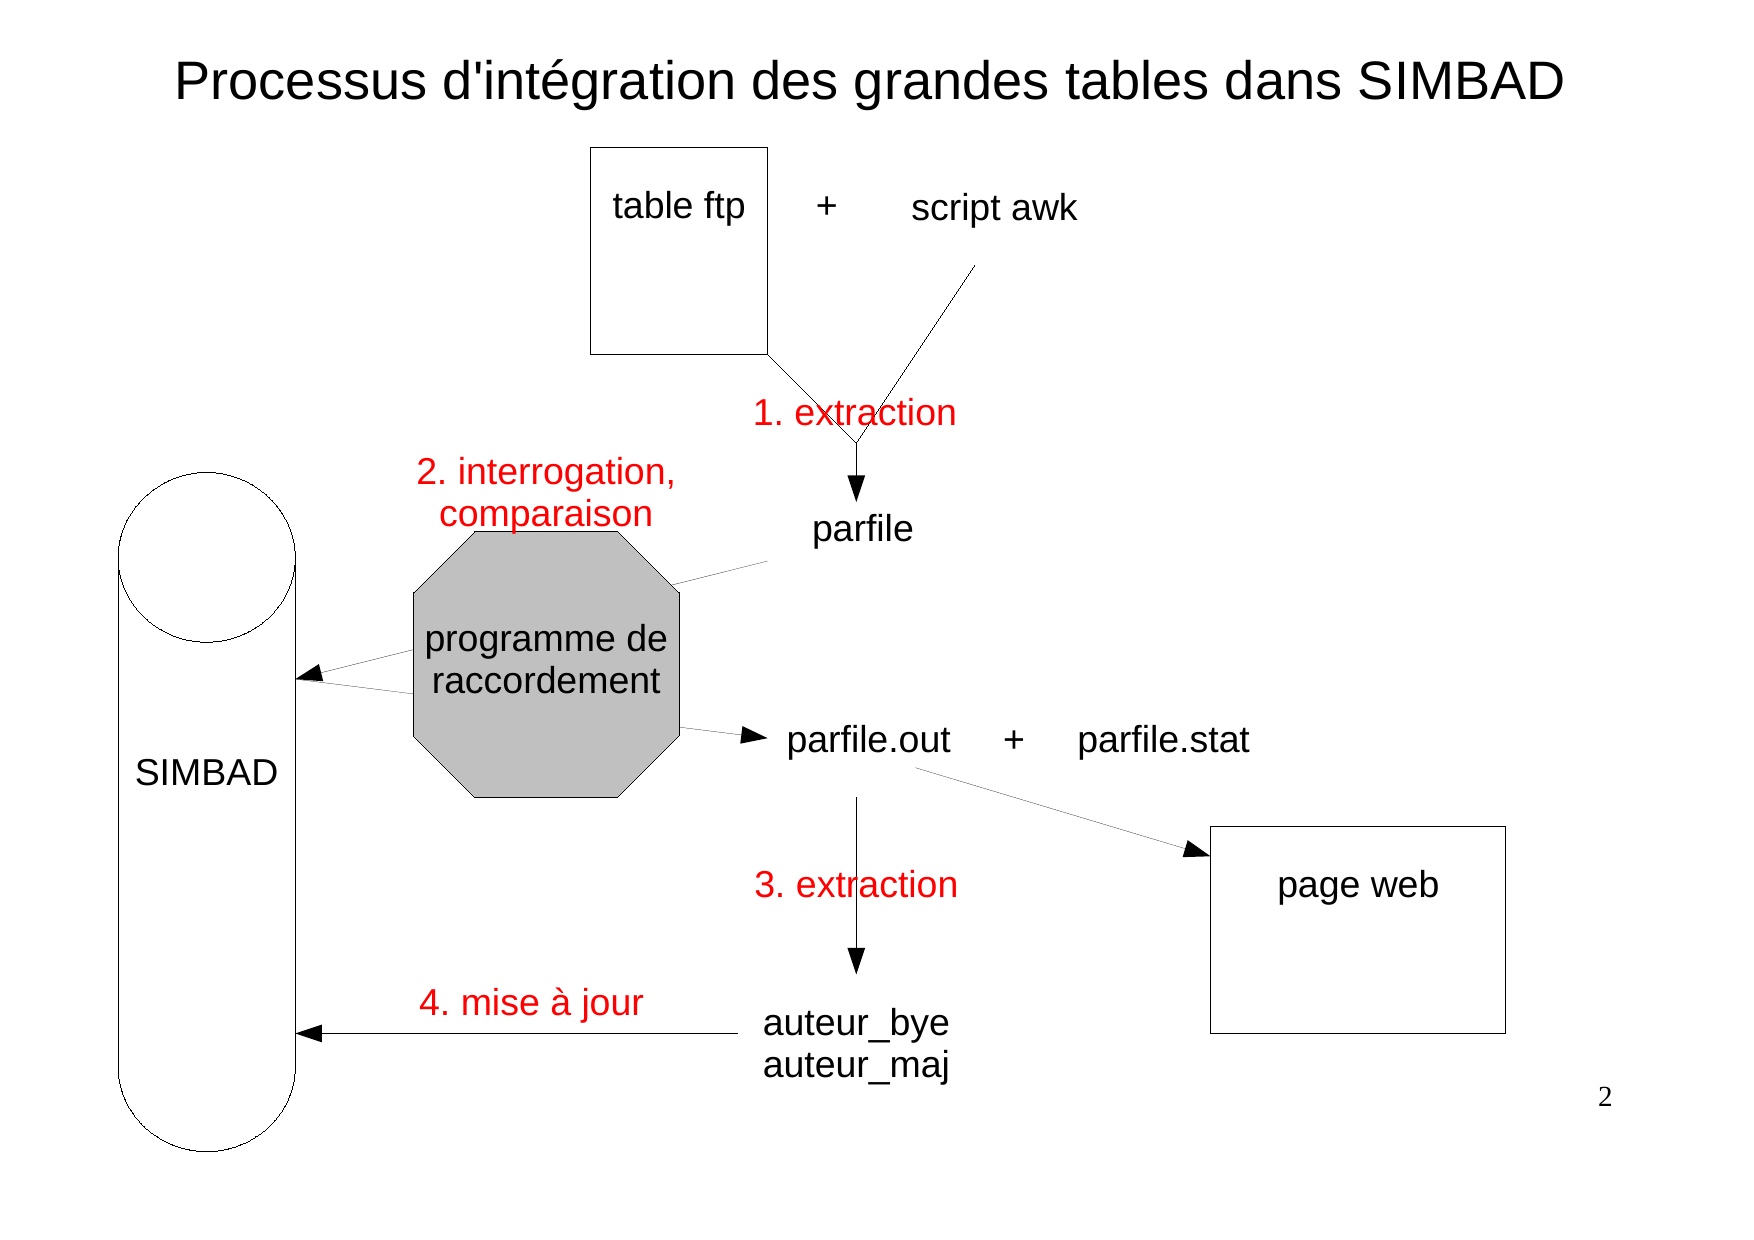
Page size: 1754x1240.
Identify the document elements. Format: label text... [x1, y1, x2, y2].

text_box + [767, 177, 886, 234]
text_box 1. extraction [738, 383, 1004, 441]
text_box 3. extraction [708, 856, 1004, 914]
text_box 4. mise à jour [383, 974, 680, 1032]
text_box programme de raccordement [383, 609, 709, 709]
text_box script awk [896, 179, 1093, 237]
text_box parfile.out + parfile.stat [738, 710, 1300, 768]
text_box 2. interrogation, comparaison [383, 442, 709, 542]
text_box auteur_bye auteur_maj [679, 993, 1034, 1093]
text_box Processus d'intégration des grandes tables dans SIMBAD [147, 42, 1595, 119]
text_box parfile [700, 500, 1026, 558]
text_box [413, 542, 680, 609]
text_box page web [1240, 856, 1477, 914]
text_box table ftp [531, 177, 767, 234]
text_box [413, 709, 680, 798]
text_box SIMBAD [59, 744, 355, 1006]
